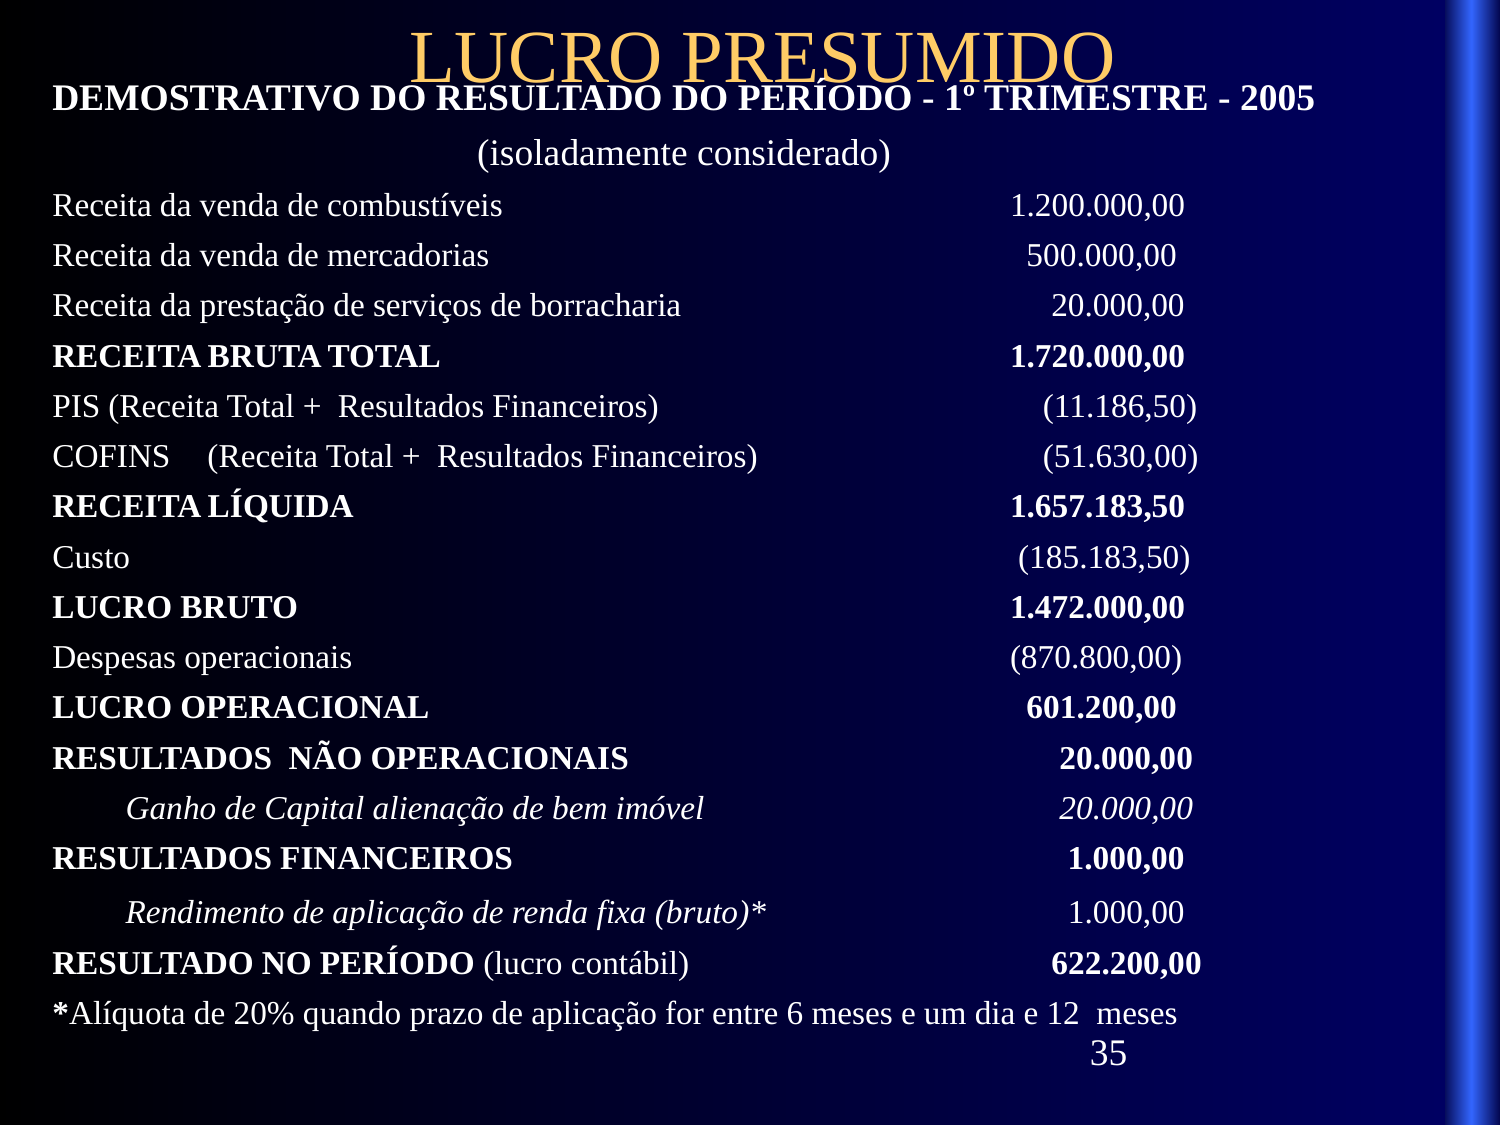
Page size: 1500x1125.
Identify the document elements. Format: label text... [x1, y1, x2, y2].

text_box DEMOSTRATIVO DO RESULTADO DO PERÍODO - 1º TRIMESTRE - 2005 (isoladamente considerado) Receita da venda de combustíveis 1.200.000,00 Receita da venda de mercadorias 500.000,00 Receita da prestação de serviços de borracharia 20.000,00 RECEITA BRUTA TOTAL 1.720.000,00 PIS (Receita Total + Resultados Financeiros) (11.186,50) COFINS (Receita Total + Resultados Financeiros) (51.630,00) RECEITA LÍQUIDA 1.657.183,50 Custo (185.183,50) LUCRO BRUTO 1.472.000,00 Despesas operacionais (870.800,00) LUCRO OPERACIONAL 601.200,00 RESULTADOS NÃO OPERACIONAIS 20.000,00 Ganho de Capital alienação de bem imóvel 20.000,00 RESULTADOS FINANCEIROS 1.000,00 Rendimento de aplicação de renda fixa (bruto)* 1.000,00 RESULTADO NO PERÍODO (lucro contábil) 622.200,00 *Alíquota de 20% quando prazo de aplicação for entre 6 meses e um dia e 12 meses [37, 69, 1500, 1125]
title LUCRO PRESUMIDO [125, 0, 1401, 69]
